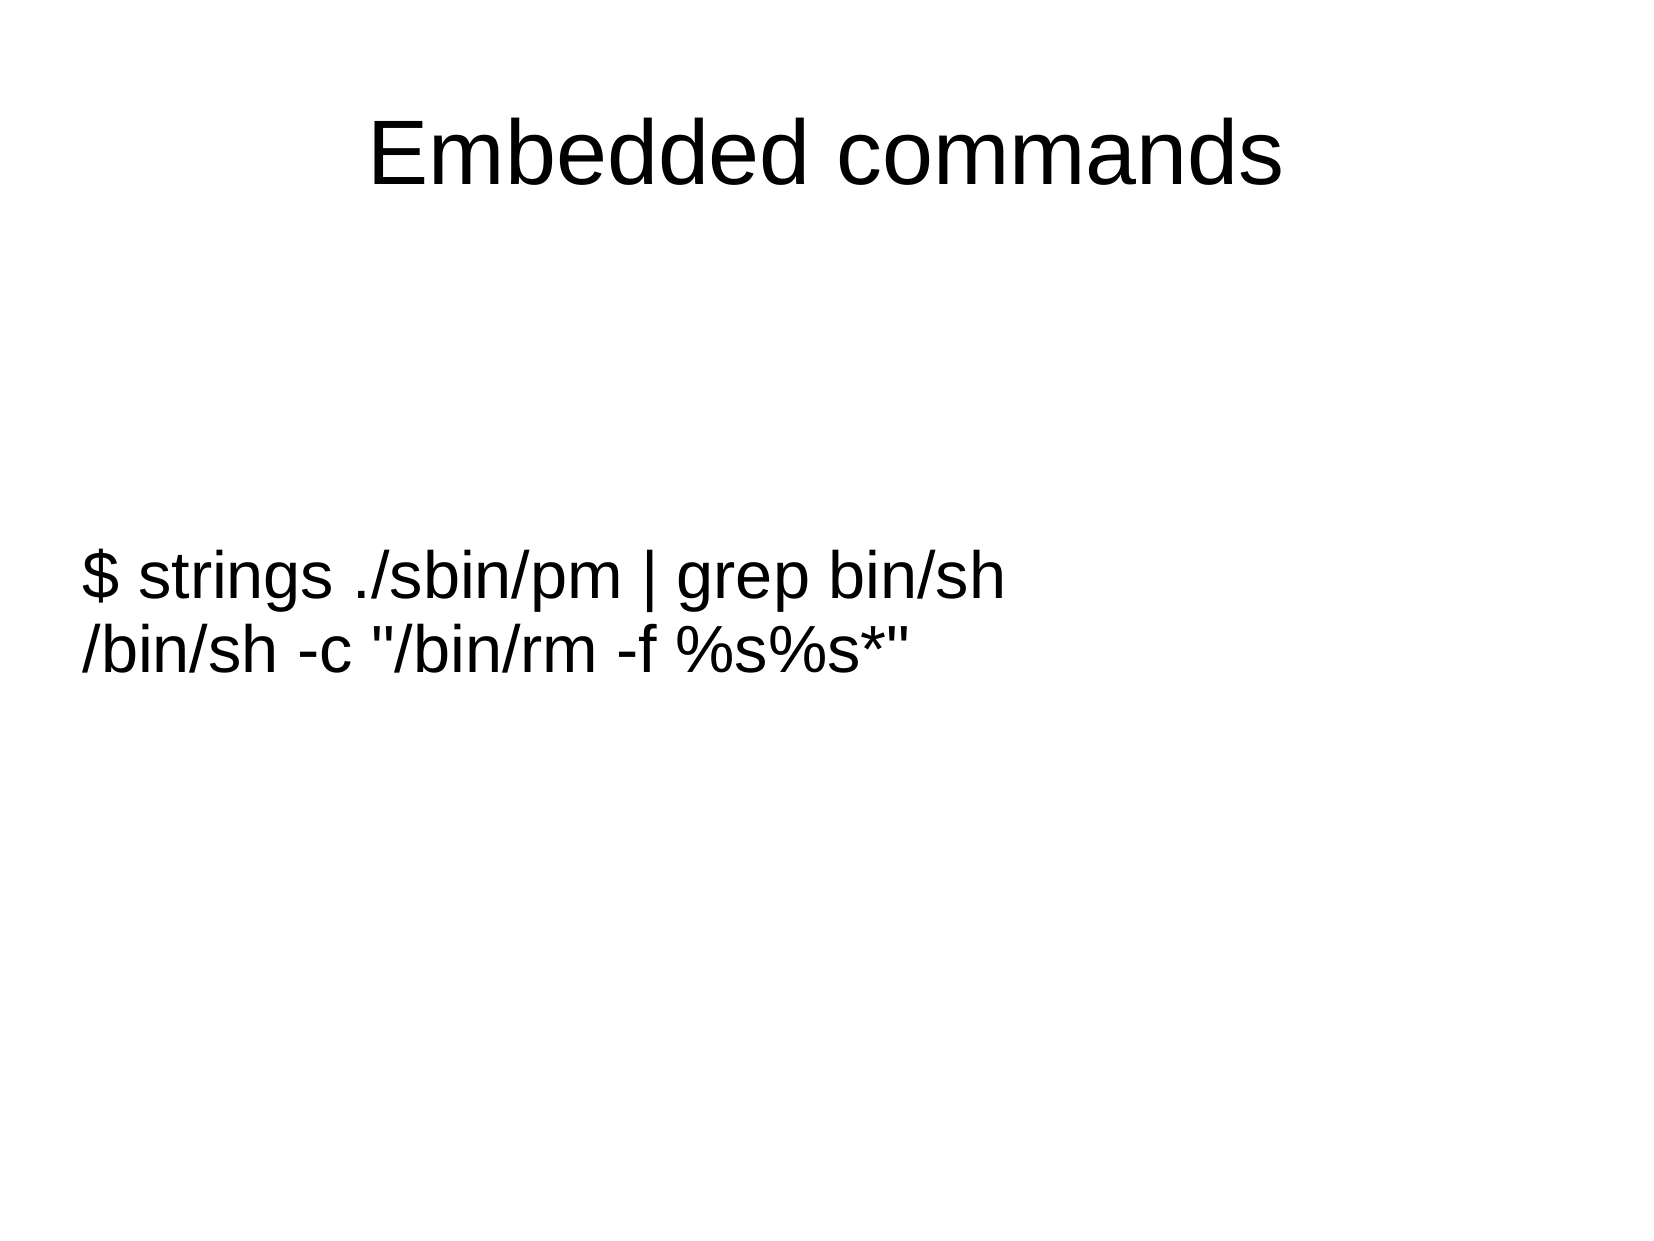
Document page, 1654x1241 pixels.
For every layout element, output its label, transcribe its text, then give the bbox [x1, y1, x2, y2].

subtitle $ strings ./sbin/pm | grep bin/sh /bin/sh -c "/bin/rm -f %s%s*" [82, 290, 1571, 1010]
title Embedded commands [82, 49, 1571, 257]
